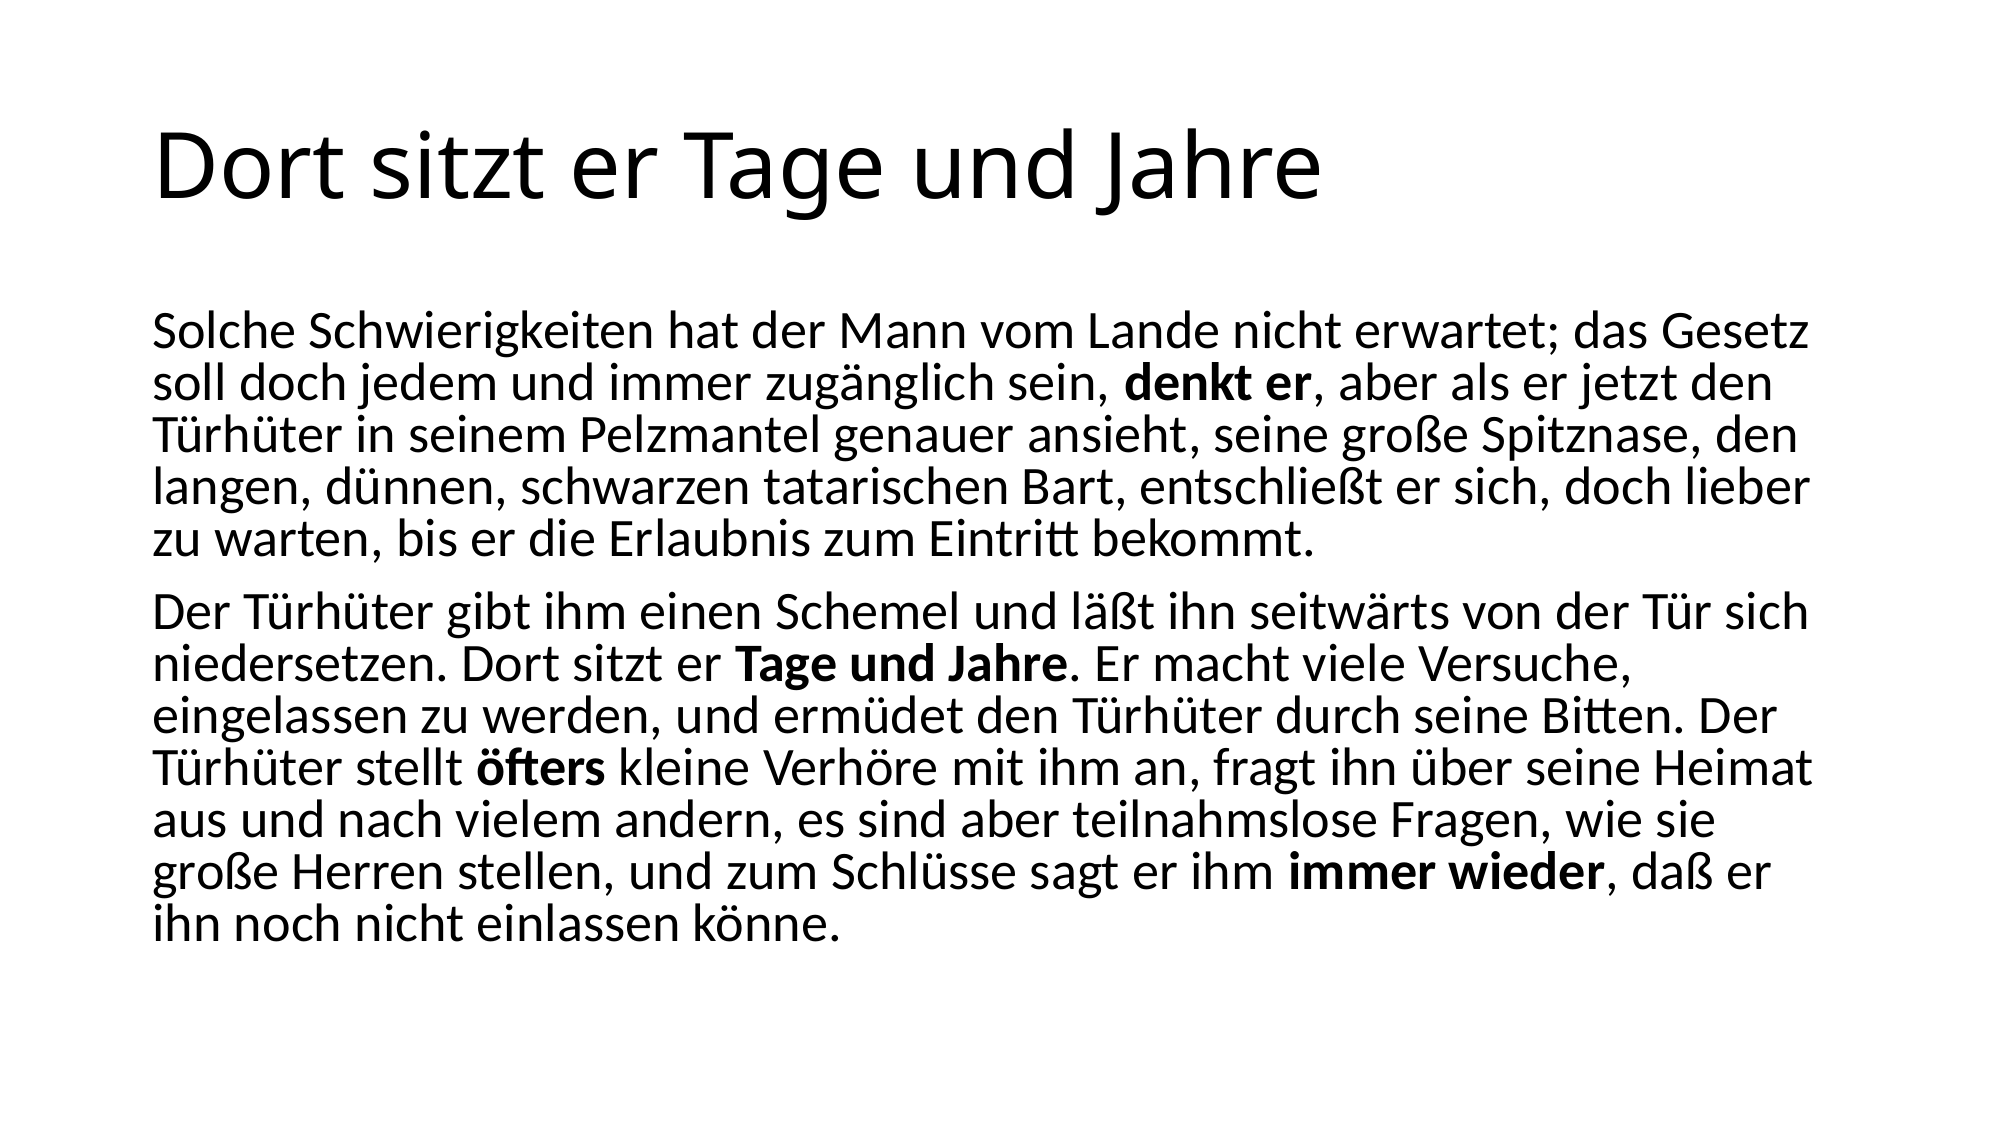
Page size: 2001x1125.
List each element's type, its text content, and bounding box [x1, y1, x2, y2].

list Solche Schwierigkeiten hat der Mann vom Lande nicht erwartet; das Gesetz soll doch jedem und immer zugänglich sein, denkt er, aber als er jetzt den Türhüter in seinem Pelzmantel genauer ansieht, seine große Spitznase, den langen, dünnen, schwarzen tatarischen Bart, entschließt er sich, doch lieber zu warten, bis er die Erlaubnis zum Eintritt bekommt. Der Türhüter gibt ihm einen Schemel und läßt ihn seitwärts von der Tür sich niedersetzen. Dort sitzt er Tage und Jahre. Er macht viele Versuche, eingelassen zu werden, und ermüdet den Türhüter durch seine Bitten. Der Türhüter stellt öfters kleine Verhöre mit ihm an, fragt ihn über seine Heimat aus und nach vielem andern, es sind aber teilnahmslose Fragen, wie sie große Herren stellen, und zum Schlüsse sagt er ihm immer wieder, daß er ihn noch nicht einlassen könne. [137, 299, 1863, 1014]
title Dort sitzt er Tage und Jahre [137, 59, 1863, 278]
